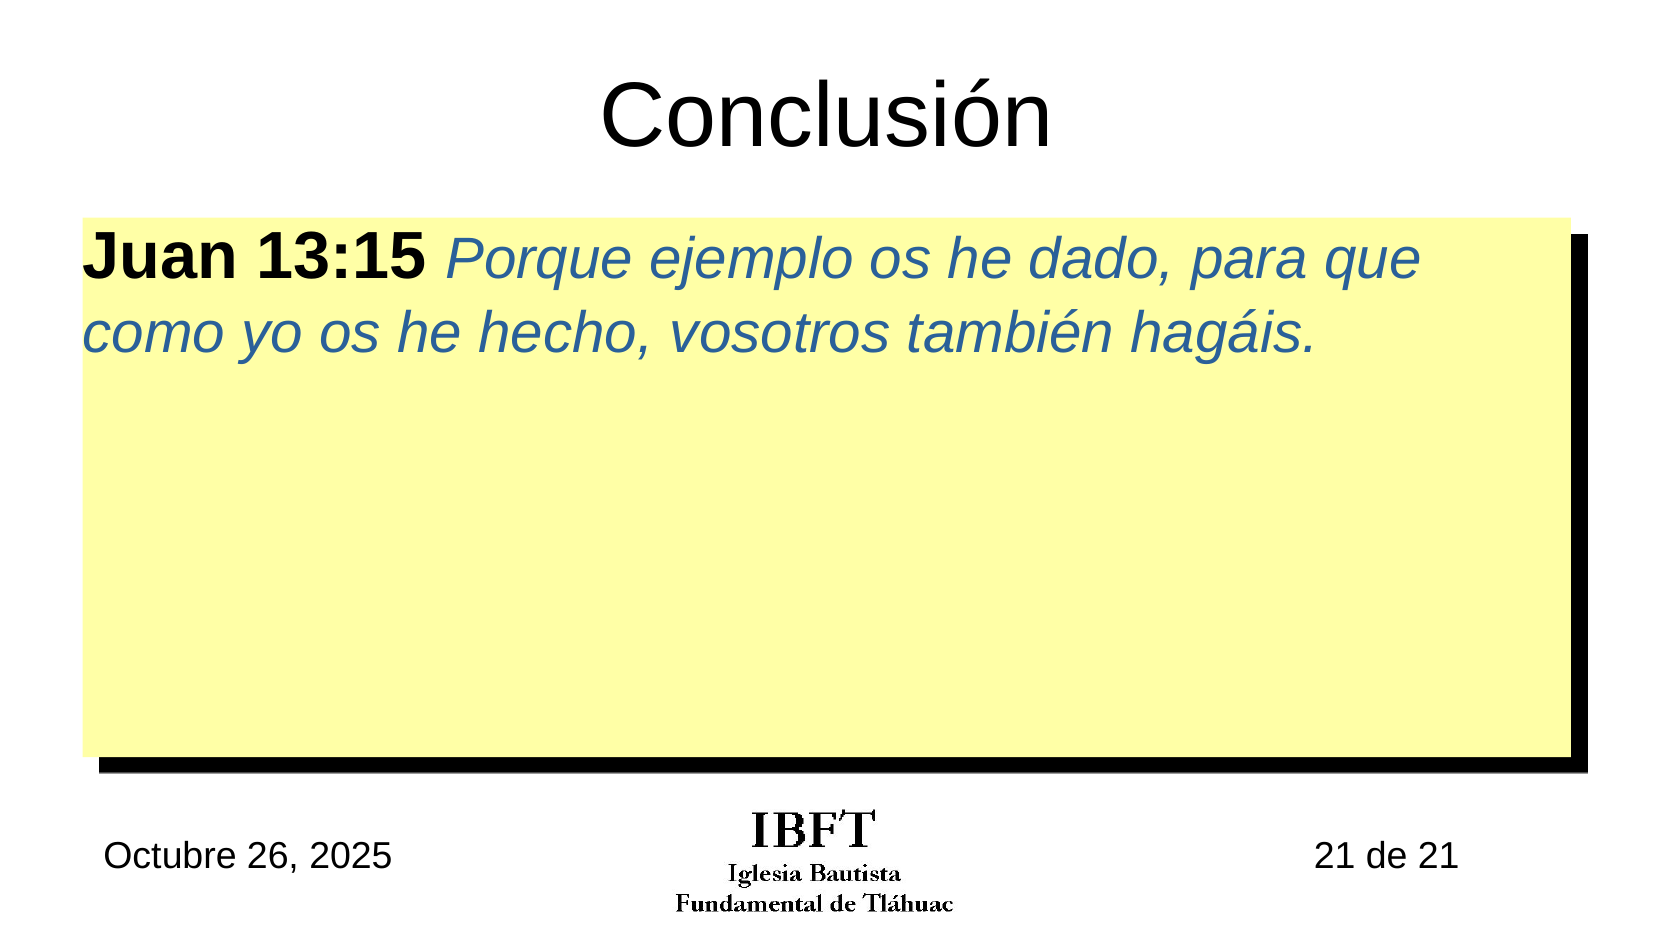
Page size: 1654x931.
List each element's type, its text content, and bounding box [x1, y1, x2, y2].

list Juan 13:15 Porque ejemplo os he dado, para que como yo os he hecho, vosotros también hagáis. 1 Pedro 2:21 Pues para esto fuisteis llamados; porque también Cristo padeció por nosotros, dejándonos ejemplo, para que sigáis sus pisadas; [82, 217, 1571, 758]
text_box Octubre 26, 2025 [88, 826, 414, 886]
picture [649, 797, 970, 924]
text_box <number> de 21 [1299, 826, 1565, 926]
title Conclusión [82, 37, 1571, 193]
